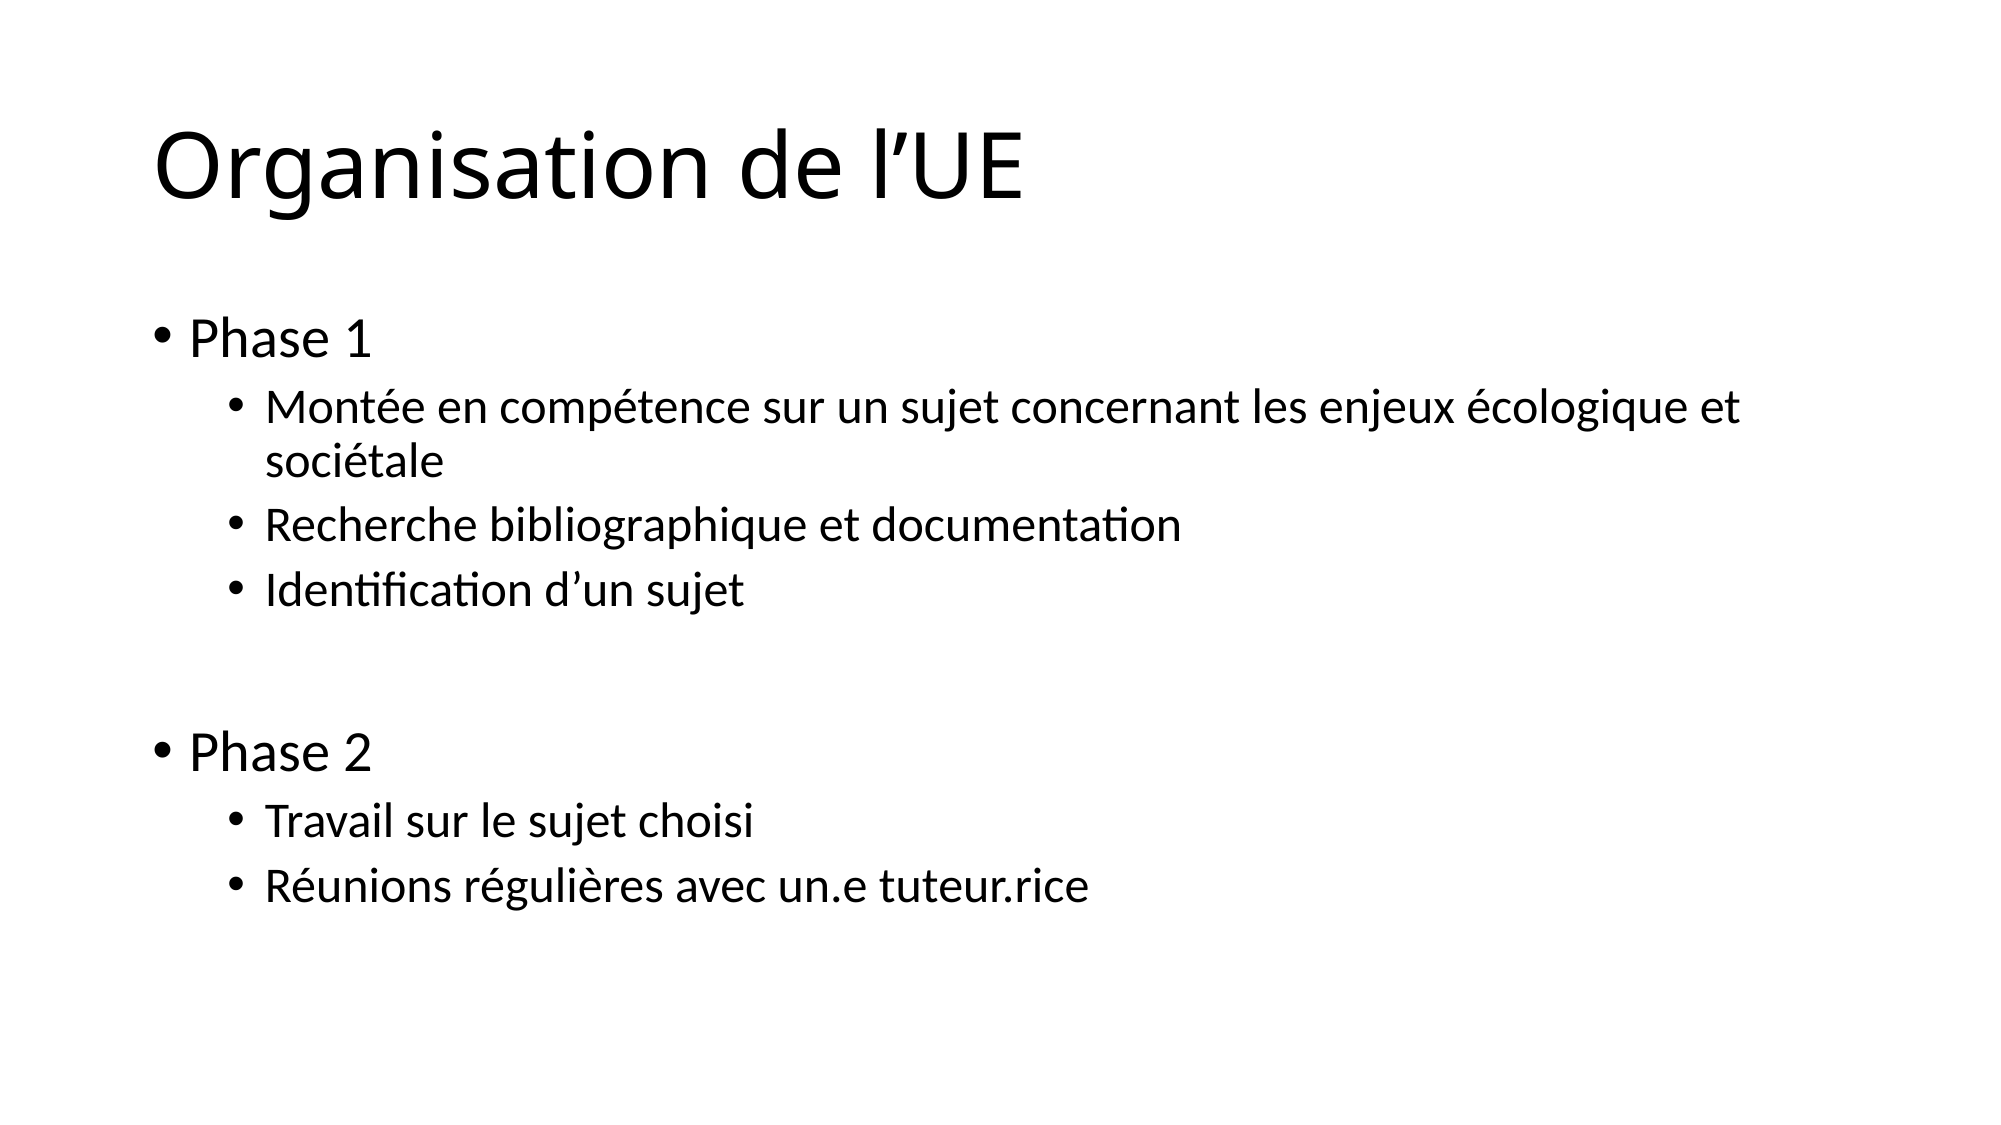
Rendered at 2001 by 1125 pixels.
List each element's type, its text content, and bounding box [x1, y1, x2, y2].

list Phase 1 Montée en compétence sur un sujet concernant les enjeux écologique et sociétale Recherche bibliographique et documentation Identification d’un sujet Phase 2 Travail sur le sujet choisi Réunions régulières avec un.e tuteur.rice [137, 299, 1863, 1014]
title Organisation de l’UE [137, 59, 1863, 278]
